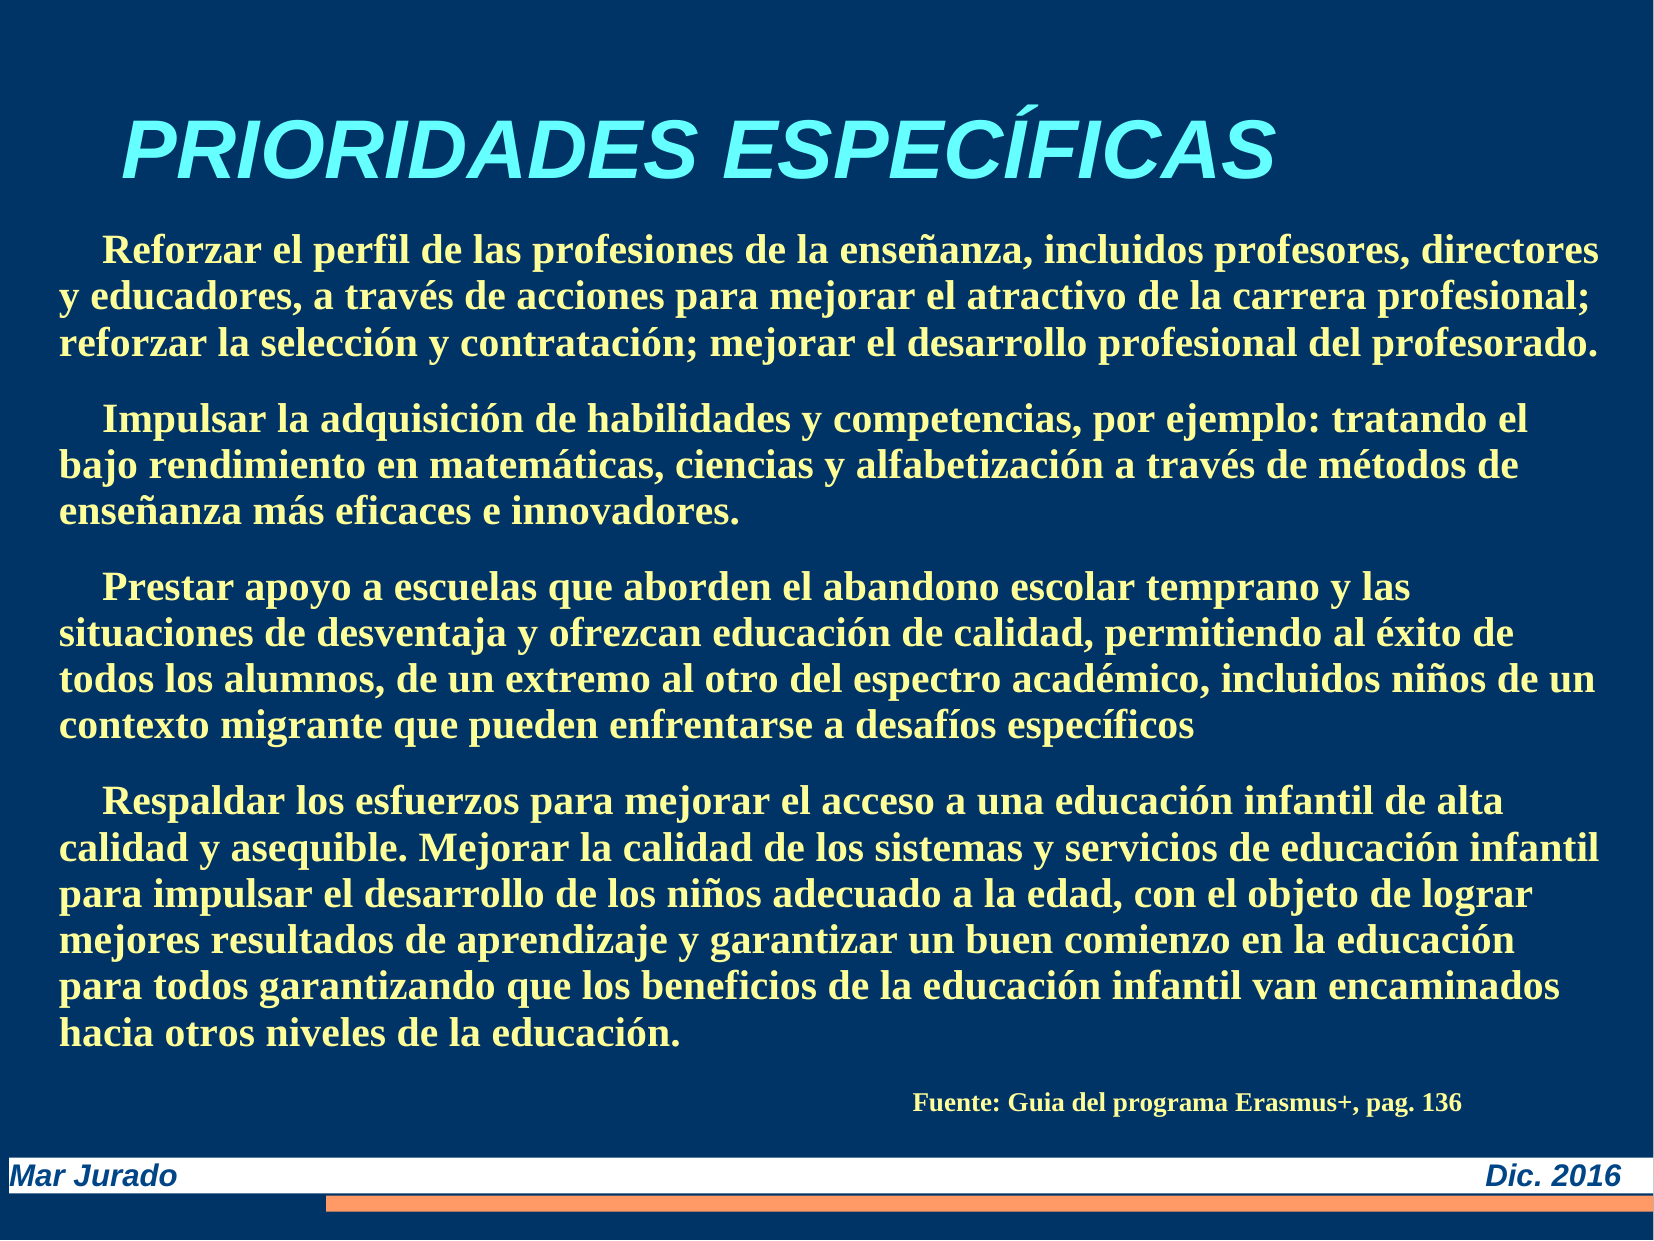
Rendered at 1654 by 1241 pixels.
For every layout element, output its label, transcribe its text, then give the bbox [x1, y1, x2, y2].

text_box Fuente: Guia del programa Erasmus+, pag. 136 [87, 1074, 1619, 1123]
title Mar Jurado Dic. 2016 [9, 1157, 1654, 1194]
title PRIORIDADES ESPECÍFICAS [121, 46, 1534, 141]
list  Reforzar el perfil de las profesiones de la enseñanza, incluidos profesores, directores y educadores, a través de acciones para mejorar el atractivo de la carrera profesional; reforzar la selección y contratación; mejorar el desarrollo profesional del profesorado.  Impulsar la adquisición de habilidades y competencias, por ejemplo: tratando el bajo rendimiento en matemáticas, ciencias y alfabetización a través de métodos de enseñanza más eficaces e innovadores.  Prestar apoyo a escuelas que aborden el abandono escolar temprano y las situaciones de desventaja y ofrezcan educación de calidad, permitiendo al éxito de todos los alumnos, de un extremo al otro del espectro académico, incluidos niños de un contexto migrante que pueden enfrentarse a desafíos específicos  Respaldar los esfuerzos para mejorar el acceso a una educación infantil de alta calidad y asequible. Mejorar la calidad de los sistemas y servicios de educación infantil para impulsar el desarrollo de los niños adecuado a la edad, con el objeto de lograr mejores resultados de aprendizaje y garantizar un buen comienzo en la educación para todos garantizando que los beneficios de la educación infantil van encaminados hacia otros niveles de la educación. [0, 141, 1607, 1214]
